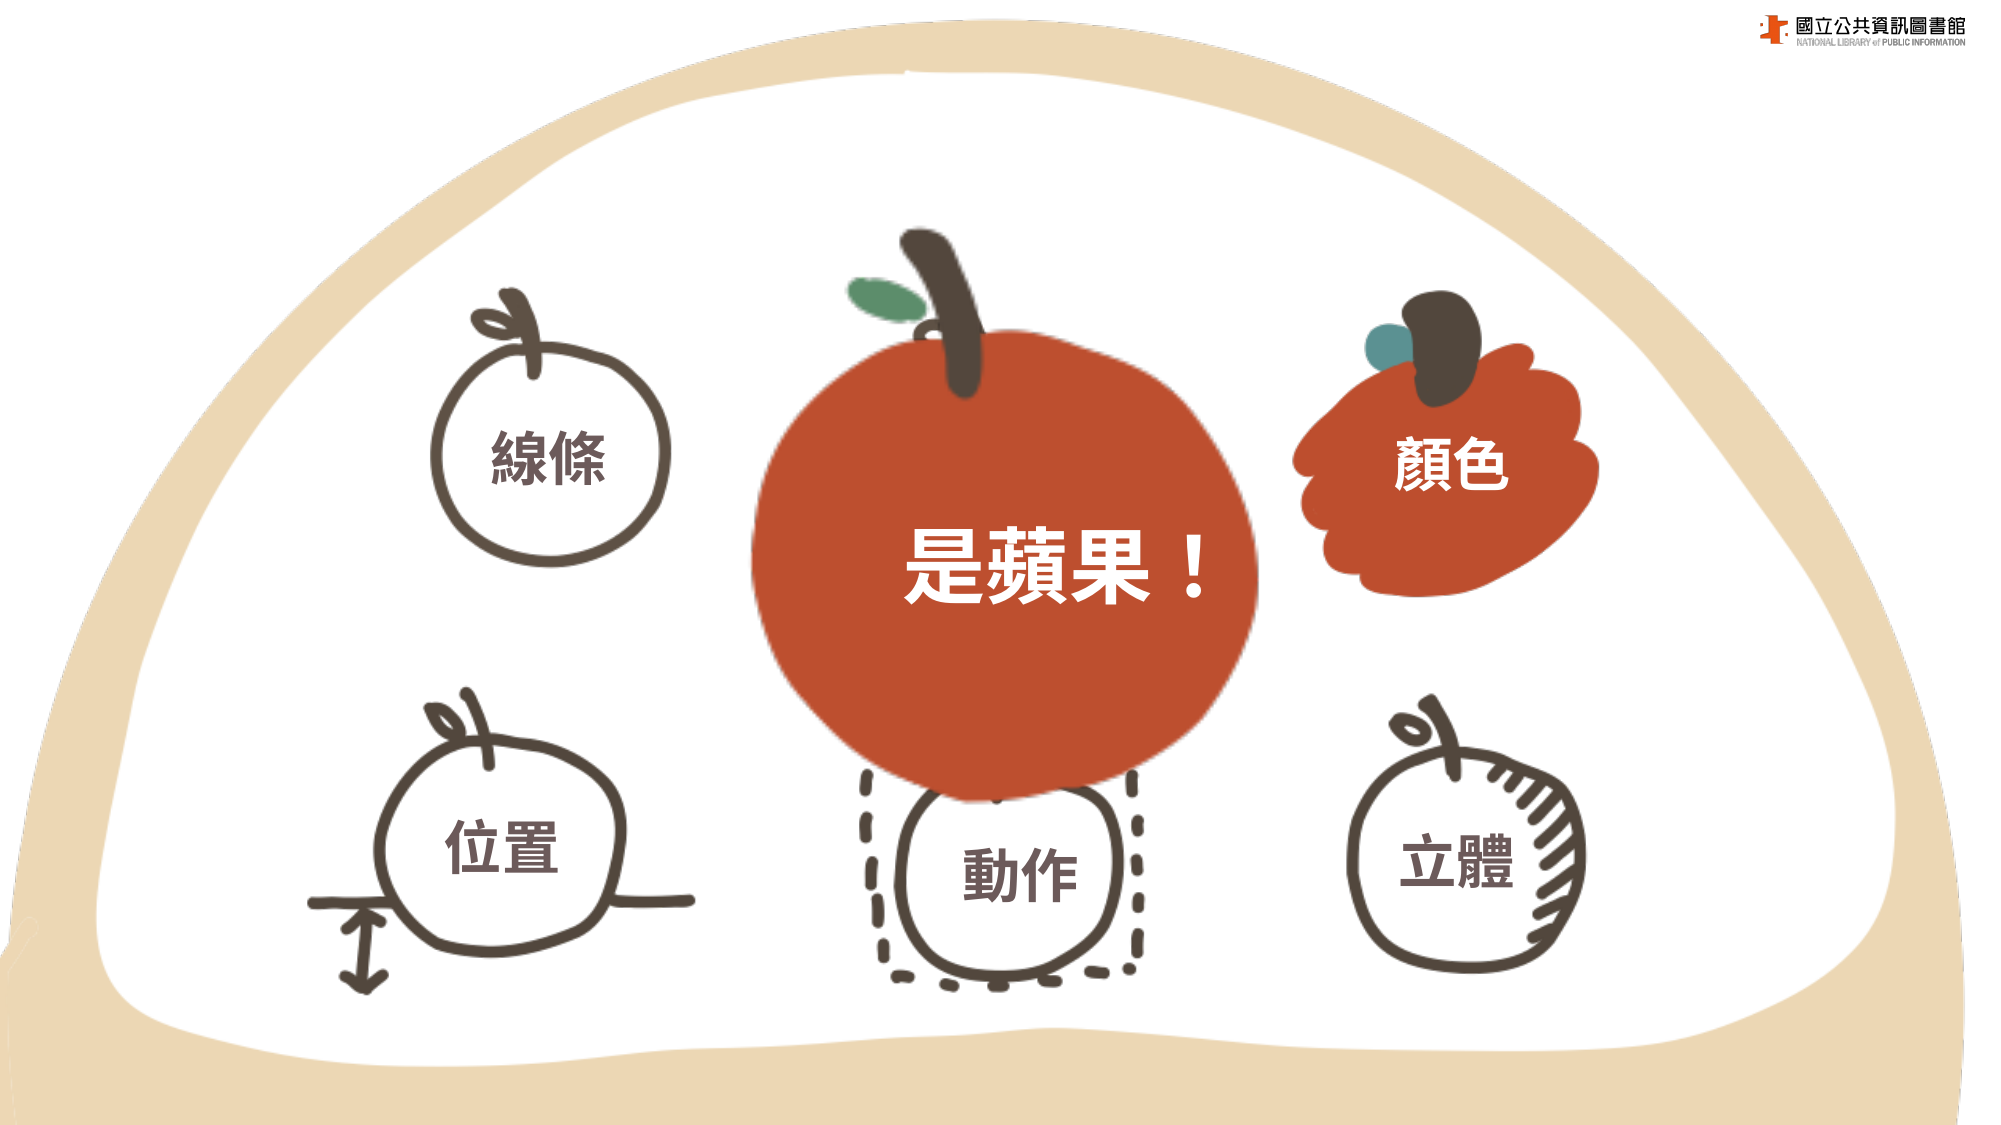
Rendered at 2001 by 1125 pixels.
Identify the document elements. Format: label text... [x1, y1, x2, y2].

text_box 顏色 [1353, 421, 1553, 507]
text_box 立體 [1357, 817, 1557, 904]
text_box 動作 [921, 847, 1120, 918]
picture [0, 0, 2000, 1125]
text_box 線條 [450, 414, 649, 501]
text_box 是蘋果！ [887, 506, 1169, 624]
text_box 位置 [403, 803, 602, 890]
